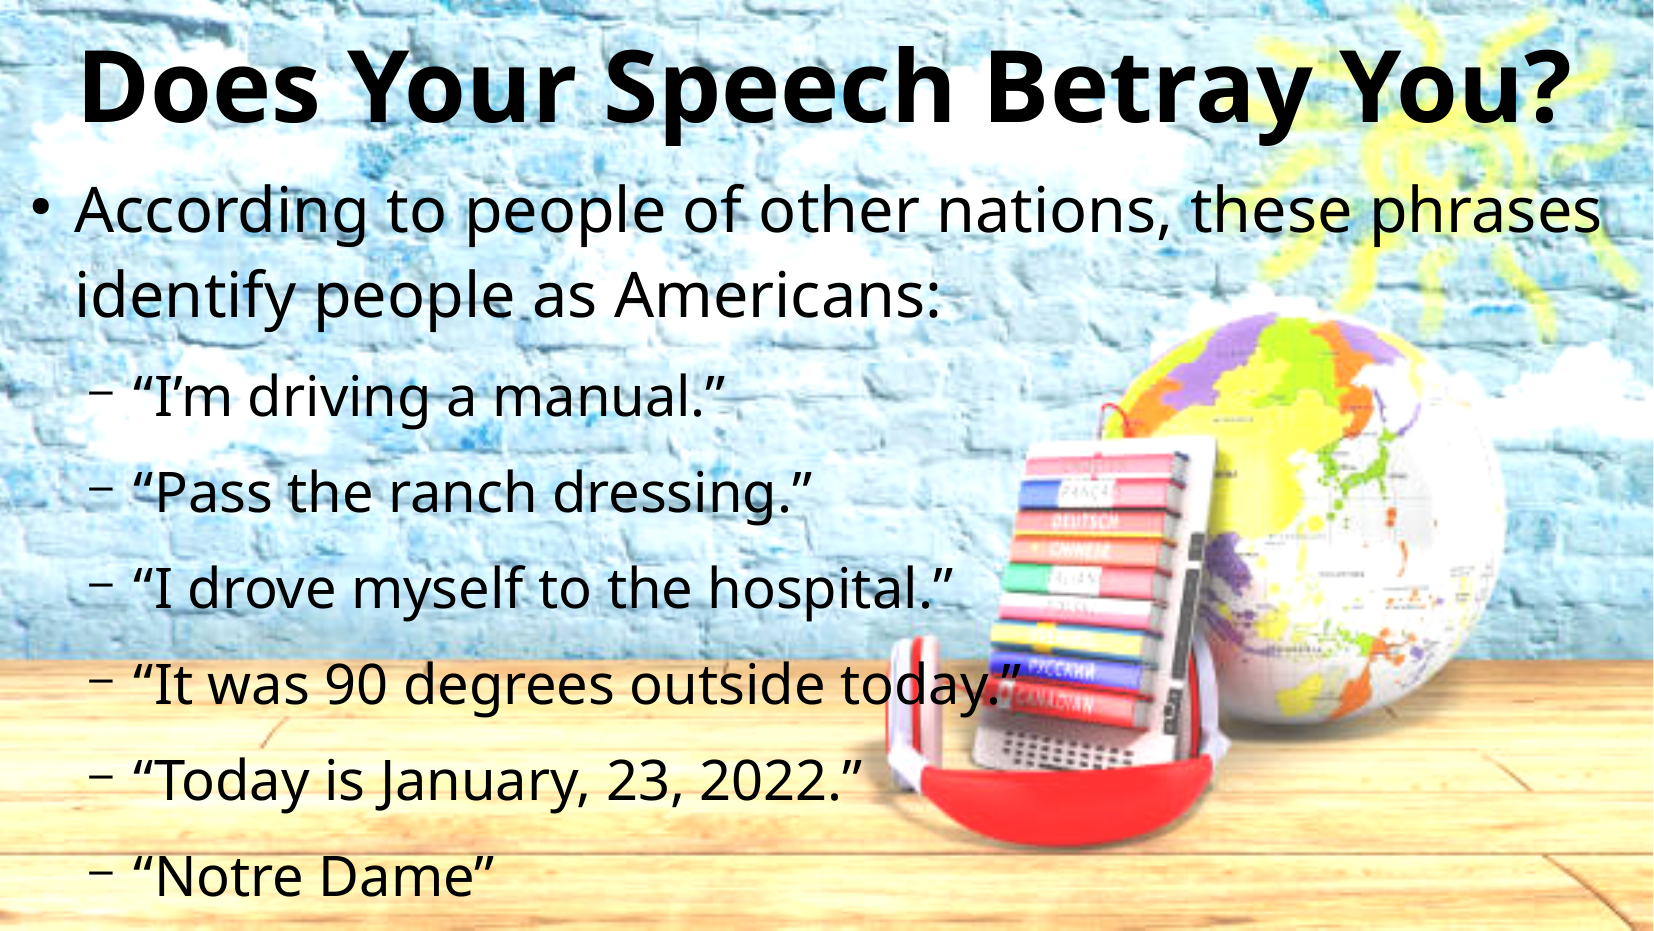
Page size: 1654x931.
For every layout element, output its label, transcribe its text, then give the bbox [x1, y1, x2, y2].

picture [0, 0, 1654, 931]
title Does Your Speech Betray You? [15, 0, 1636, 165]
list According to people of other nations, these phrases identify people as Americans: “I’m driving a manual.” “Pass the ranch dressing.” “I drove myself to the hospital.” “It was 90 degrees outside today.” “Today is January, 23, 2022.” “Notre Dame” [15, 165, 1636, 916]
